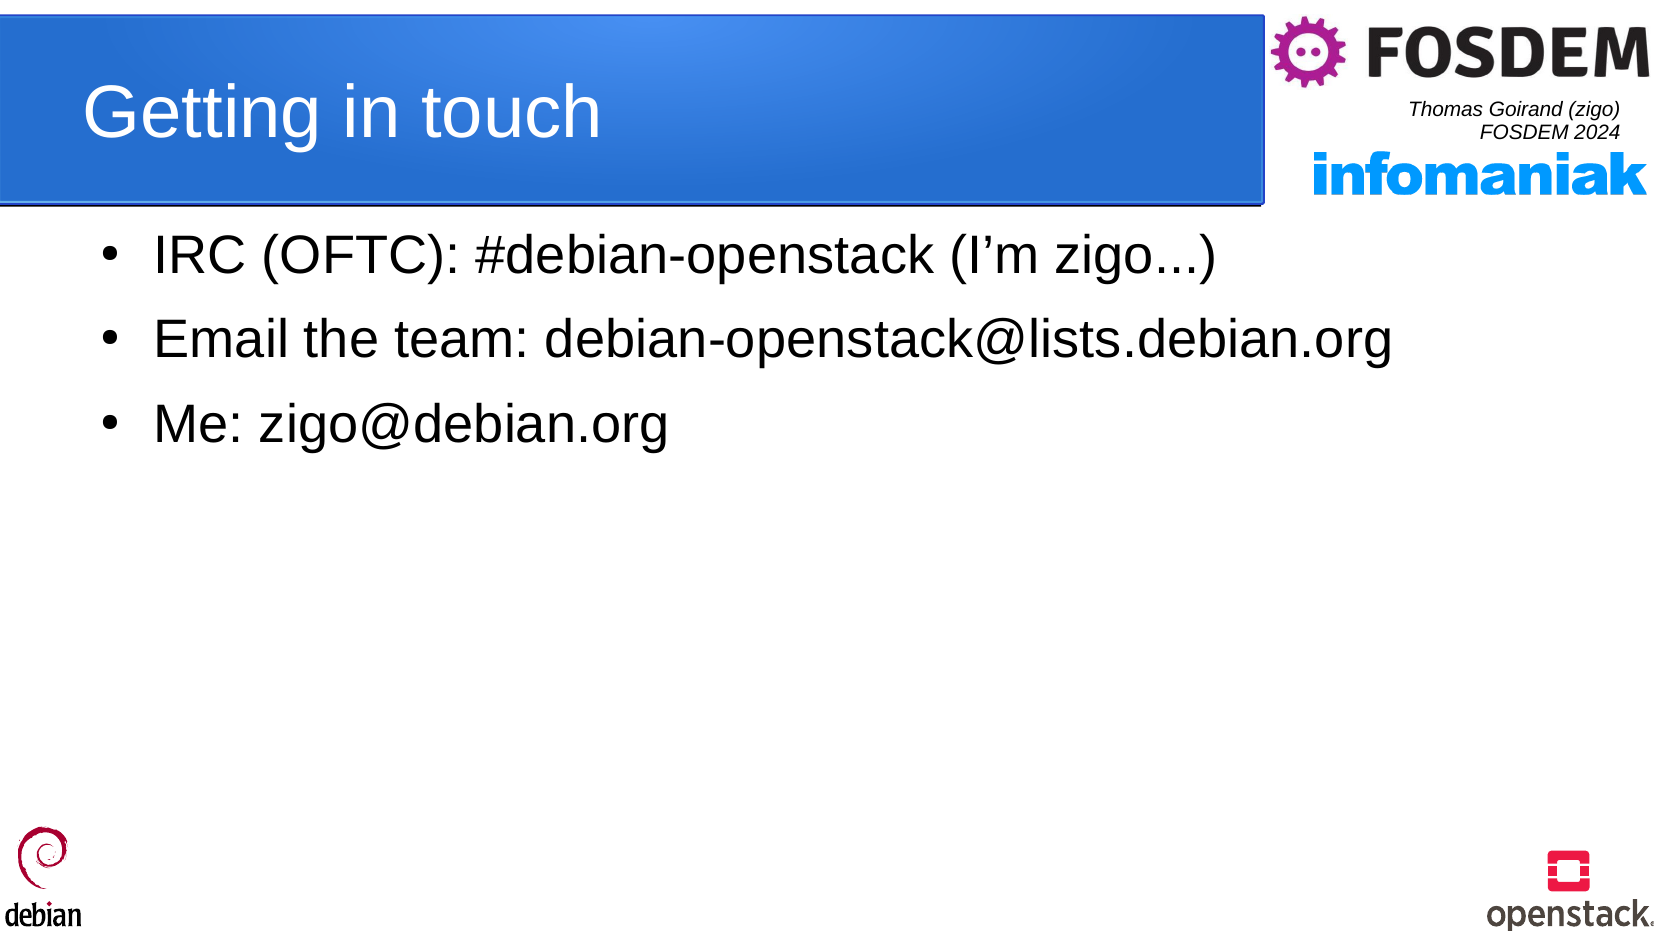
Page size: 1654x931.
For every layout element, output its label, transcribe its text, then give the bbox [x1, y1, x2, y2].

title Getting in touch [82, 35, 1235, 189]
list IRC (OFTC): #debian-openstack (I’m zigo...) Email the team: debian-openstack@lists.debian.org Me: zigo@debian.org [82, 224, 1571, 764]
picture [1269, 14, 1651, 90]
picture [1314, 151, 1647, 195]
